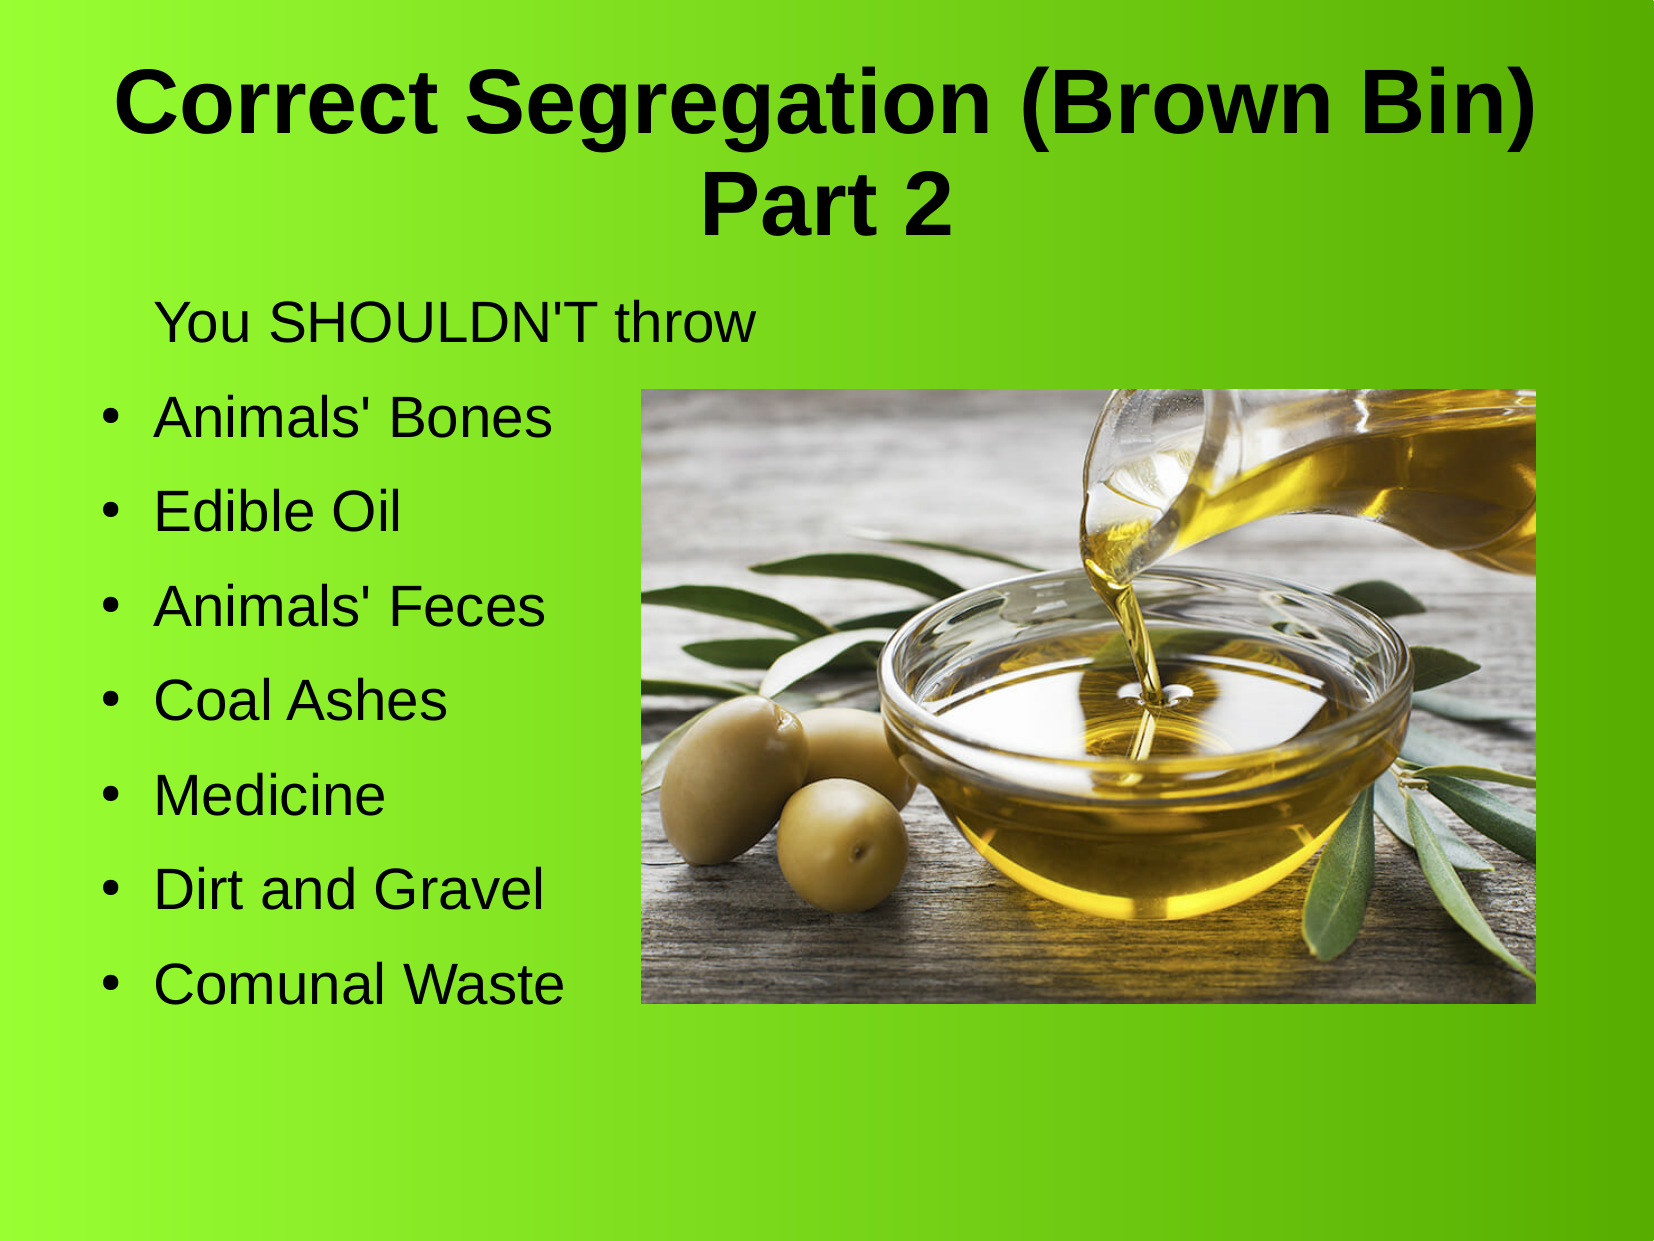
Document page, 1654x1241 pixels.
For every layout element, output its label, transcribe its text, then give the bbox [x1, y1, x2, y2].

title Correct Segregation (Brown Bin) Part 2 [82, 49, 1571, 257]
picture [641, 389, 1536, 1004]
list You SHOULDN'T throw Animals' Bones Edible Oil Animals' Feces Coal Ashes Medicine Dirt and Gravel Comunal Waste [82, 290, 1571, 1109]
